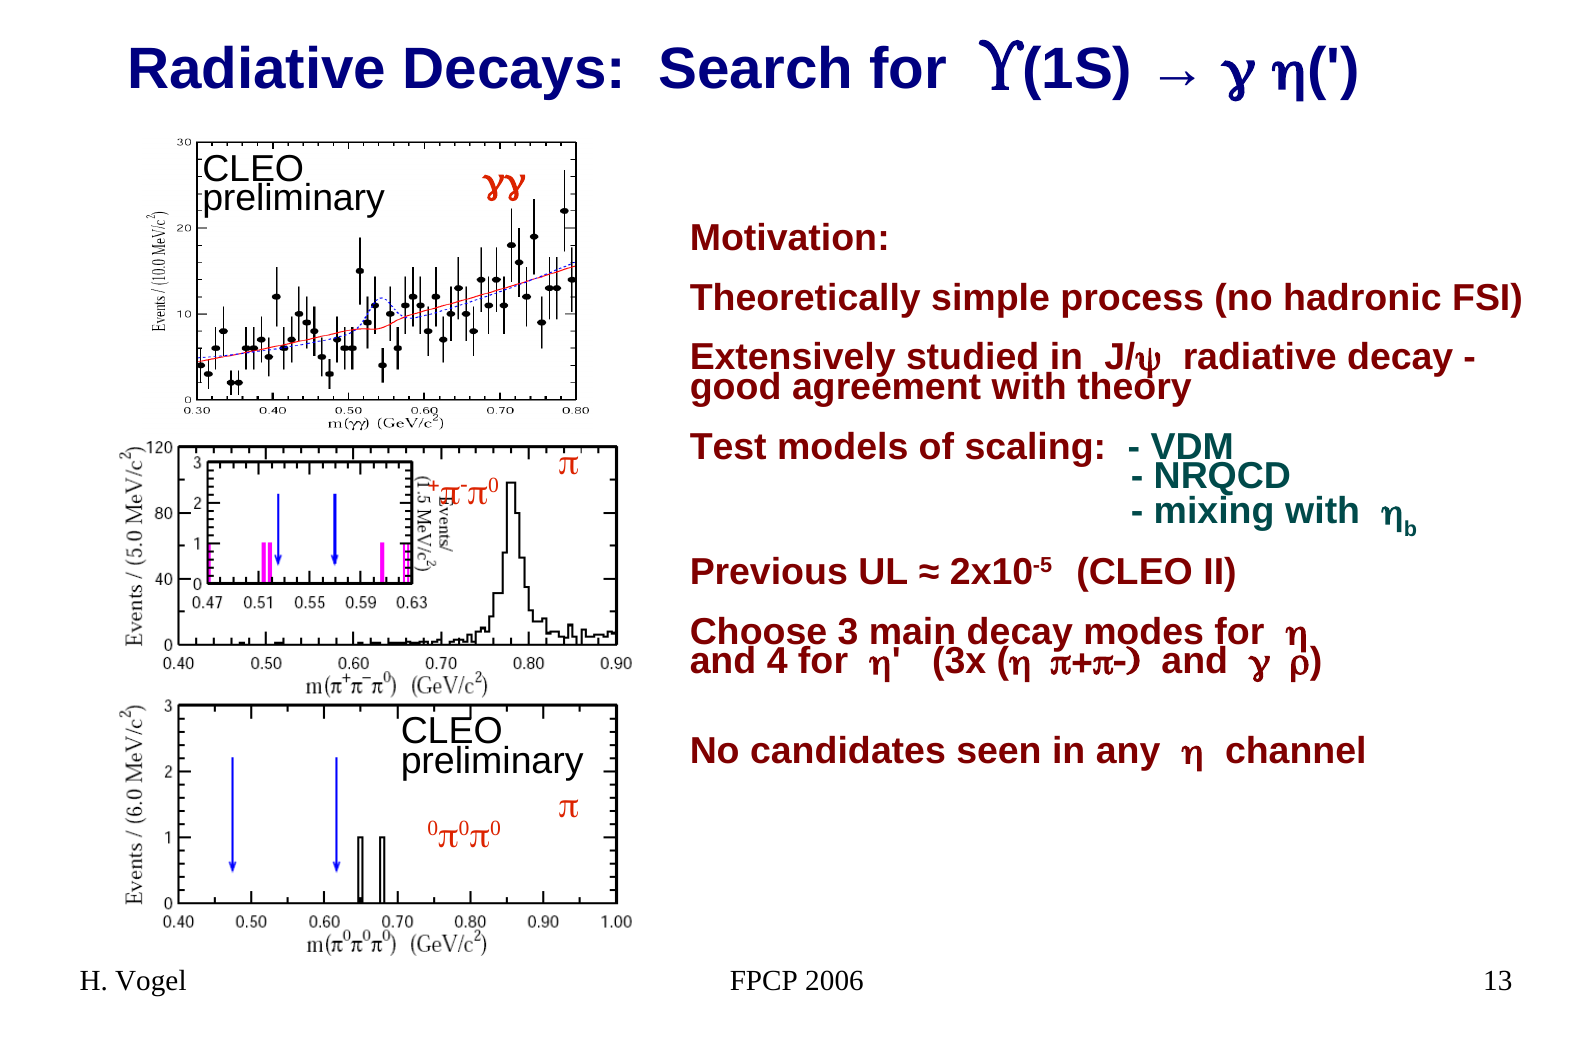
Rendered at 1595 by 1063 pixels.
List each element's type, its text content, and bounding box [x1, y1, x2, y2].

text_box Motivation: Theoretically simple process (no hadronic FSI) Extensively studied in J/ radiative decay - good agreement with theory Test models of scaling: - VDM - NRQCD - mixing with b Previous UL ≈ 2x10-5 (CLEO II) Choose 3 main decay modes for  and 4 for ' (3x ( and ) No candidates seen in any  channel [675, 219, 1543, 777]
text_box  [412, 787, 604, 862]
text_box CLEO preliminary [187, 149, 402, 225]
picture [112, 435, 642, 961]
text_box Radiative Decays: Search for (1S) →  (') [112, 43, 1376, 106]
text_box CLEO preliminary [386, 712, 599, 787]
text_box  [412, 133, 550, 207]
text_box  [412, 444, 606, 519]
picture [142, 133, 593, 434]
